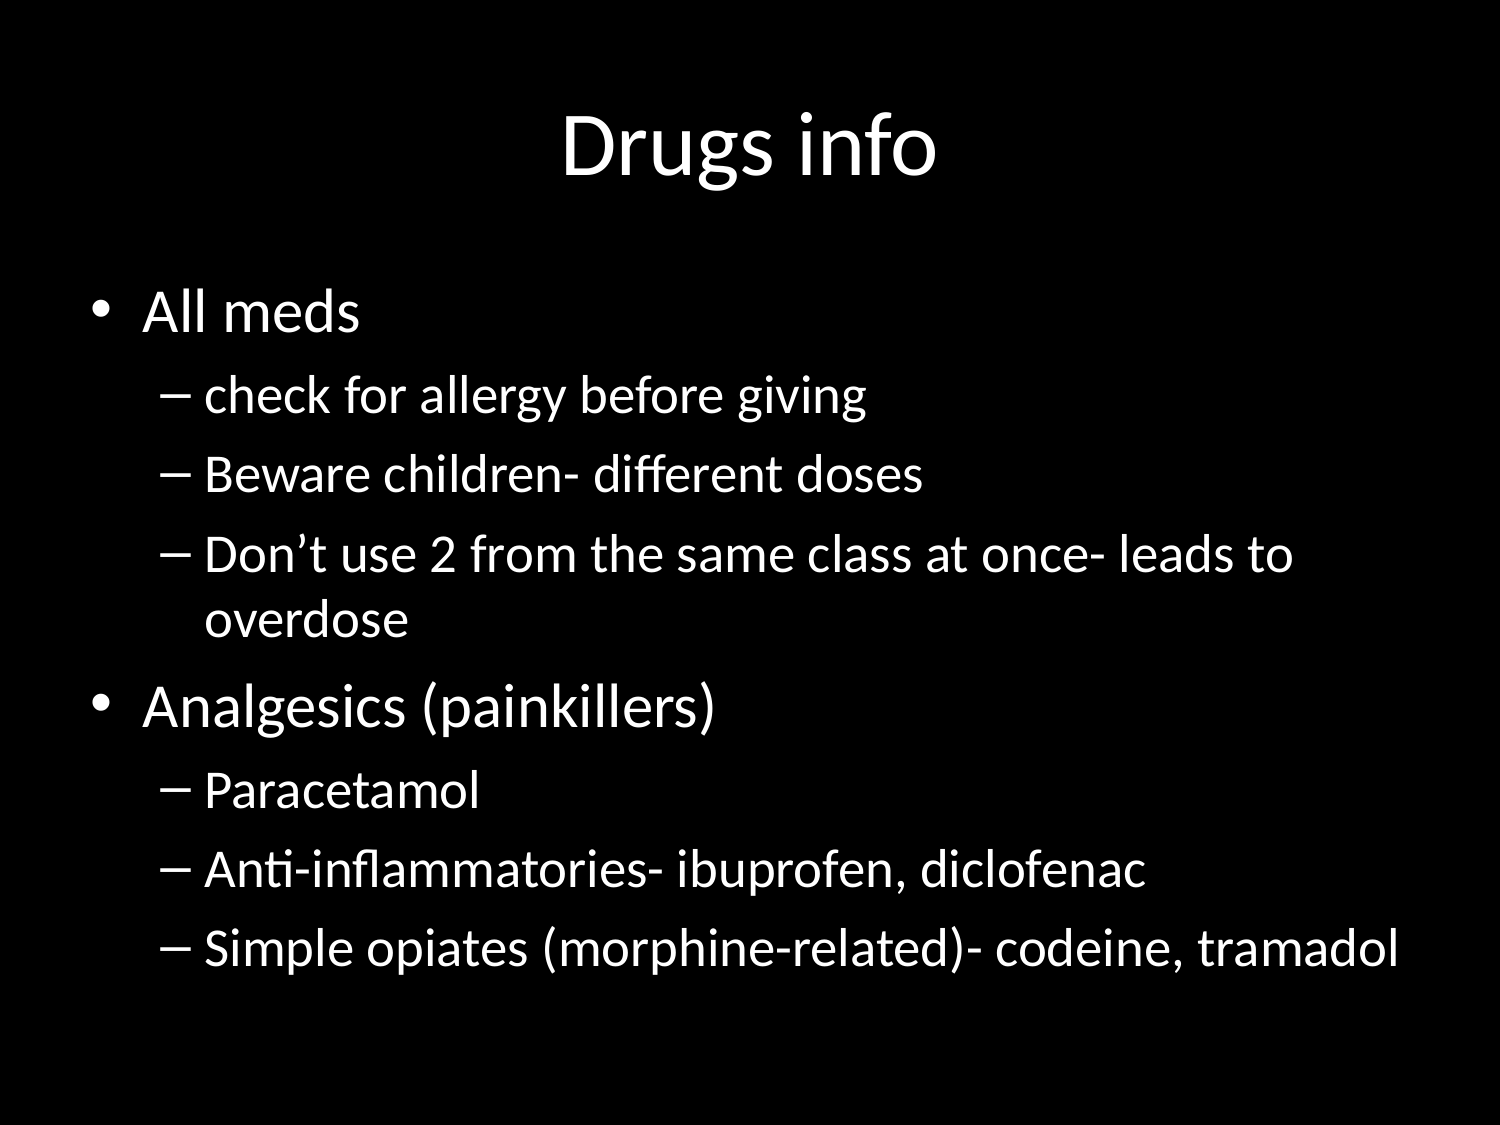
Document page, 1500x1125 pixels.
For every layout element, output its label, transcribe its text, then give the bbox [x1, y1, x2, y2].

list All meds check for allergy before giving Beware children- different doses Don’t use 2 from the same class at once- leads to overdose Analgesics (painkillers) Paracetamol Anti-inflammatories- ibuprofen, diclofenac Simple opiates (morphine-related)- codeine, tramadol [75, 262, 1425, 1005]
title Drugs info [75, 45, 1425, 233]
